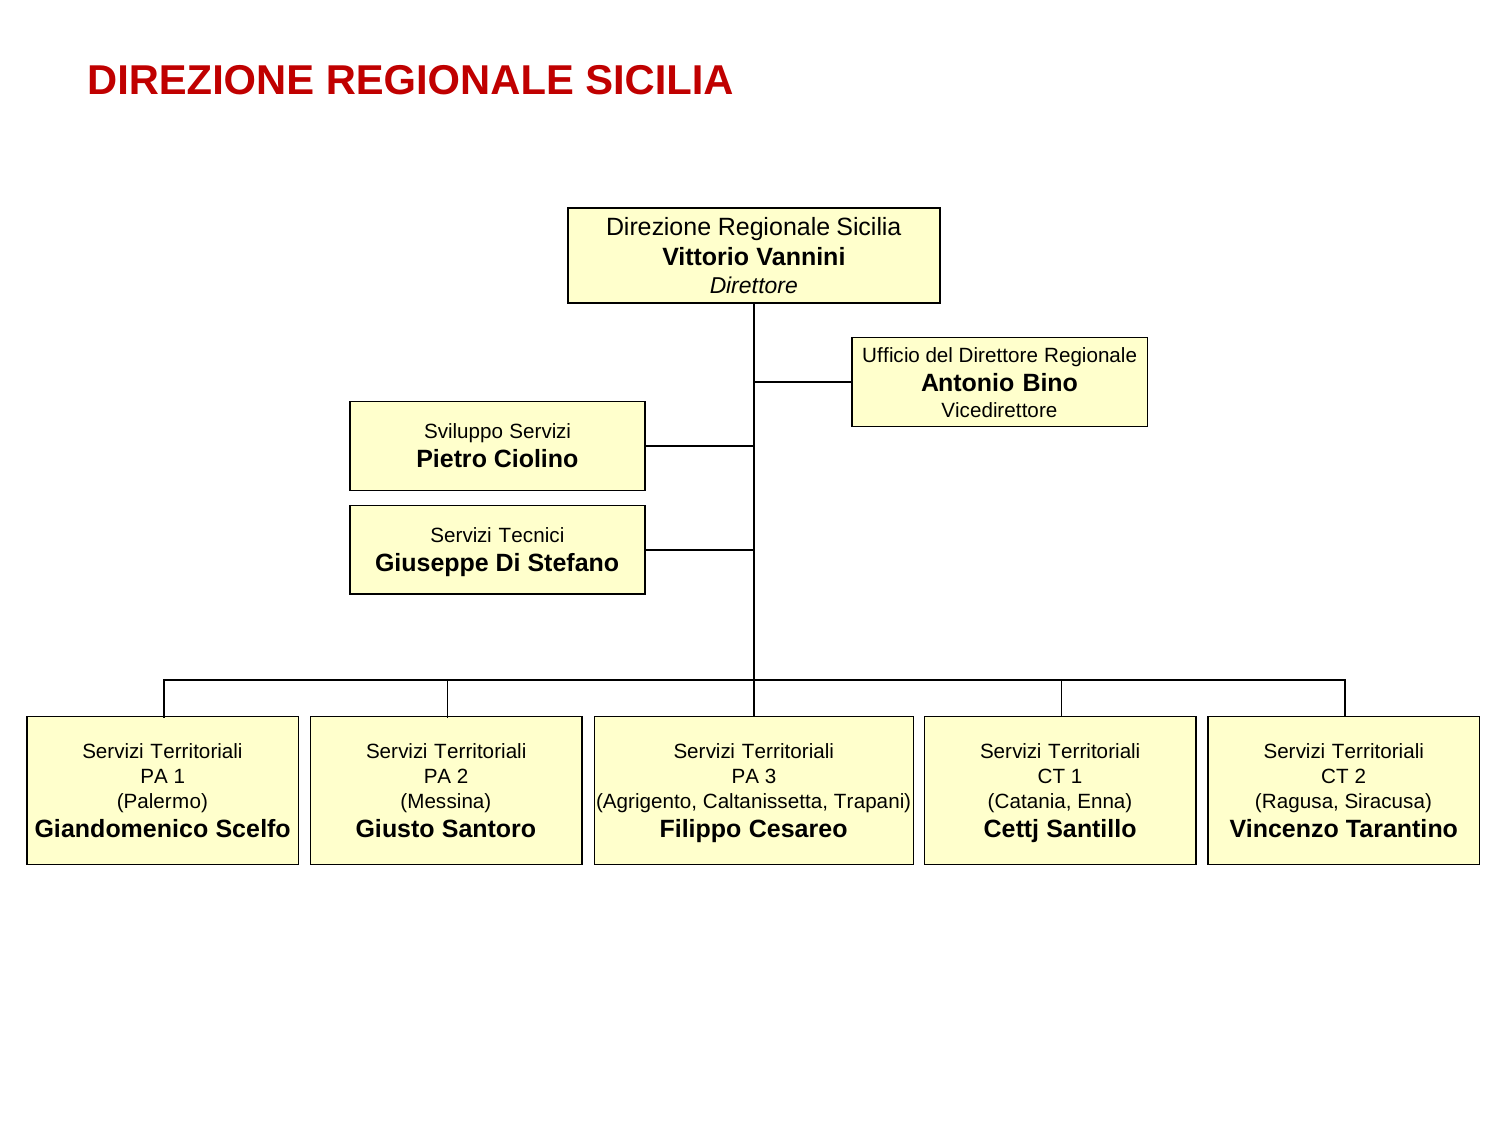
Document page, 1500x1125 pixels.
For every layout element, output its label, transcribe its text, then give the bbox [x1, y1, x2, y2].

picture [19, 203, 1481, 865]
text_box DIREZIONE REGIONALE SICILIA [72, 45, 1424, 128]
